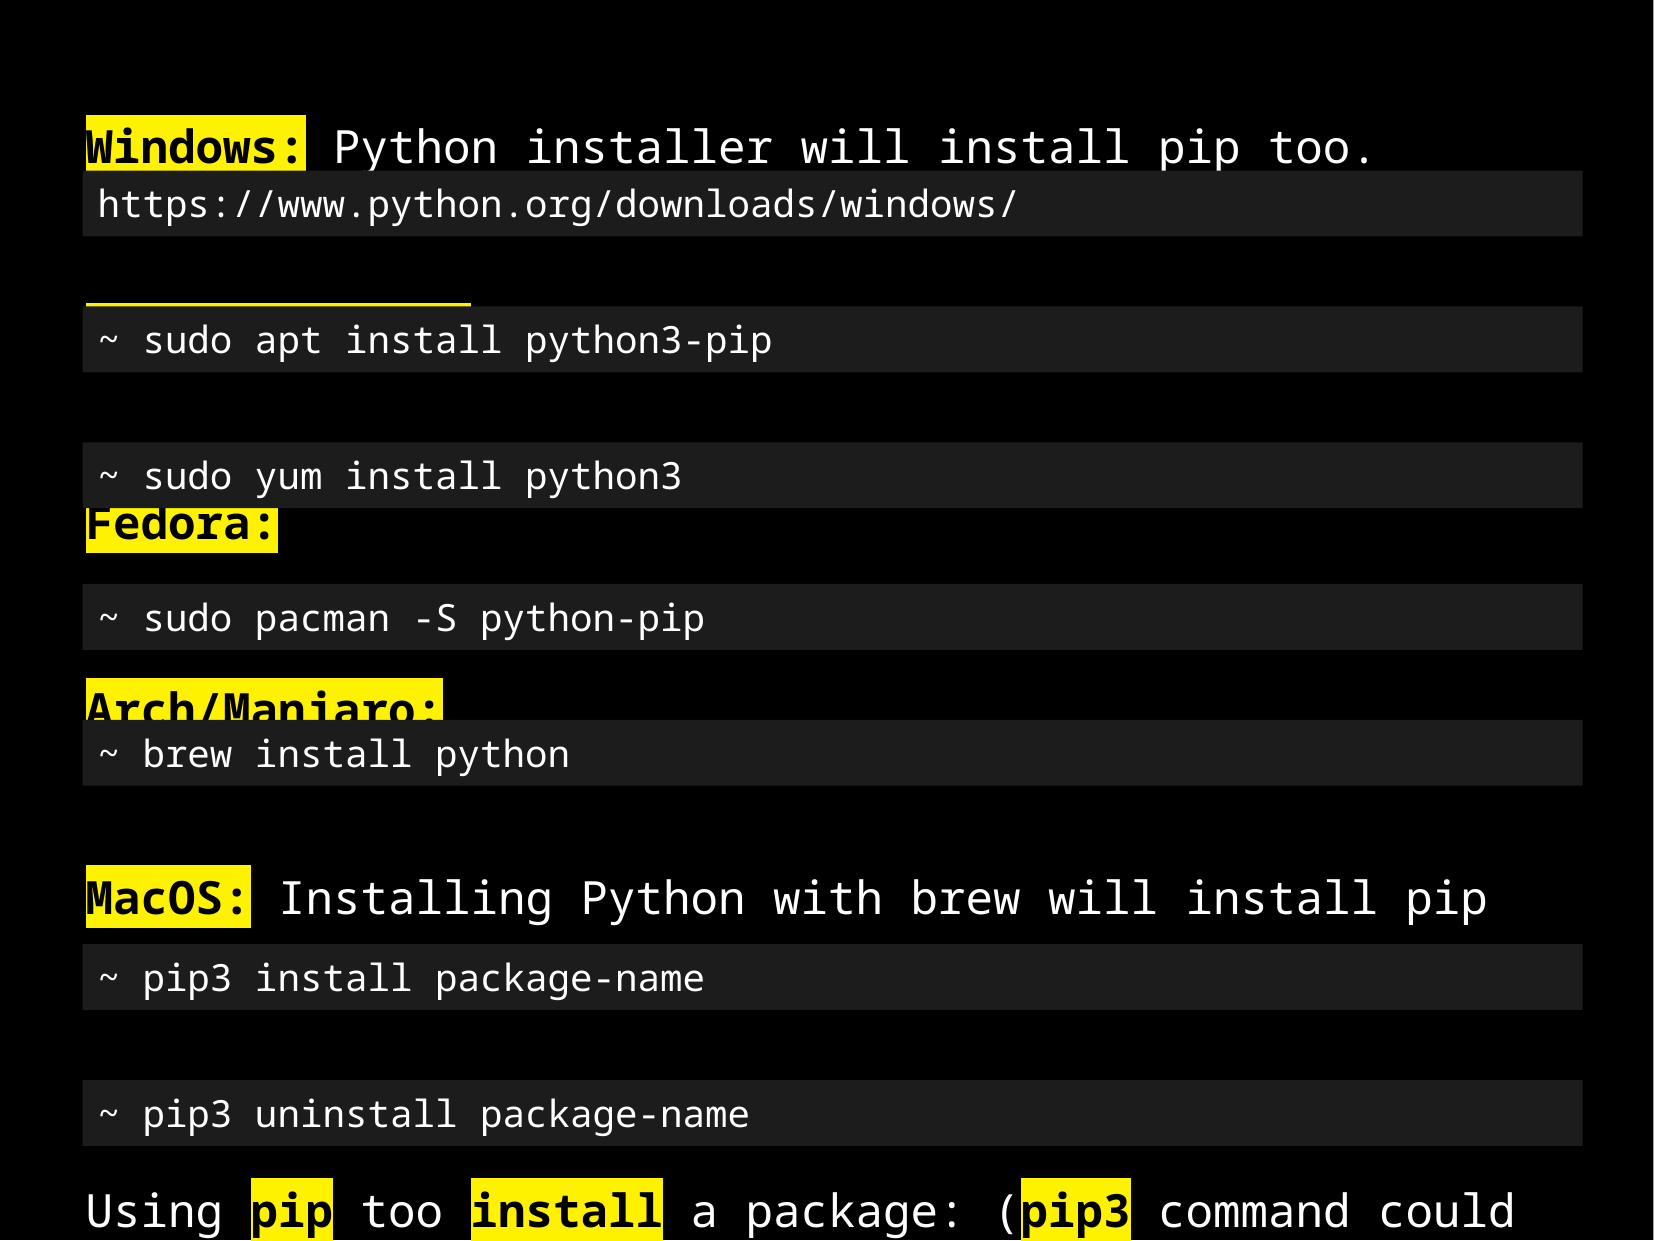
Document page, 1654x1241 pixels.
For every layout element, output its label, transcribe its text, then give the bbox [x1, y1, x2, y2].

text_box ~ sudo yum install python3 [82, 442, 1583, 495]
text_box ~ pip3 install package-name [82, 944, 1583, 997]
text_box ~ pip3 uninstall package-name [82, 1080, 1583, 1133]
text_box Windows: Python installer will install pip too. Ubuntu/Debian: Fedora: Arch/Manjaro: MacOS: Installing Python with brew will install pip too. Using pip too install a package: (pip3 command could be pip in some OSes like Windows, in Ubuntu it is pip3) uninstalling a package: [70, 107, 1571, 1084]
text_box ~ sudo apt install python3-pip [82, 306, 1583, 359]
text_box ~ brew install python [82, 719, 1583, 773]
text_box https://www.python.org/downloads/windows/ [82, 170, 1583, 224]
text_box ~ sudo pacman -S python-pip [82, 583, 1583, 637]
